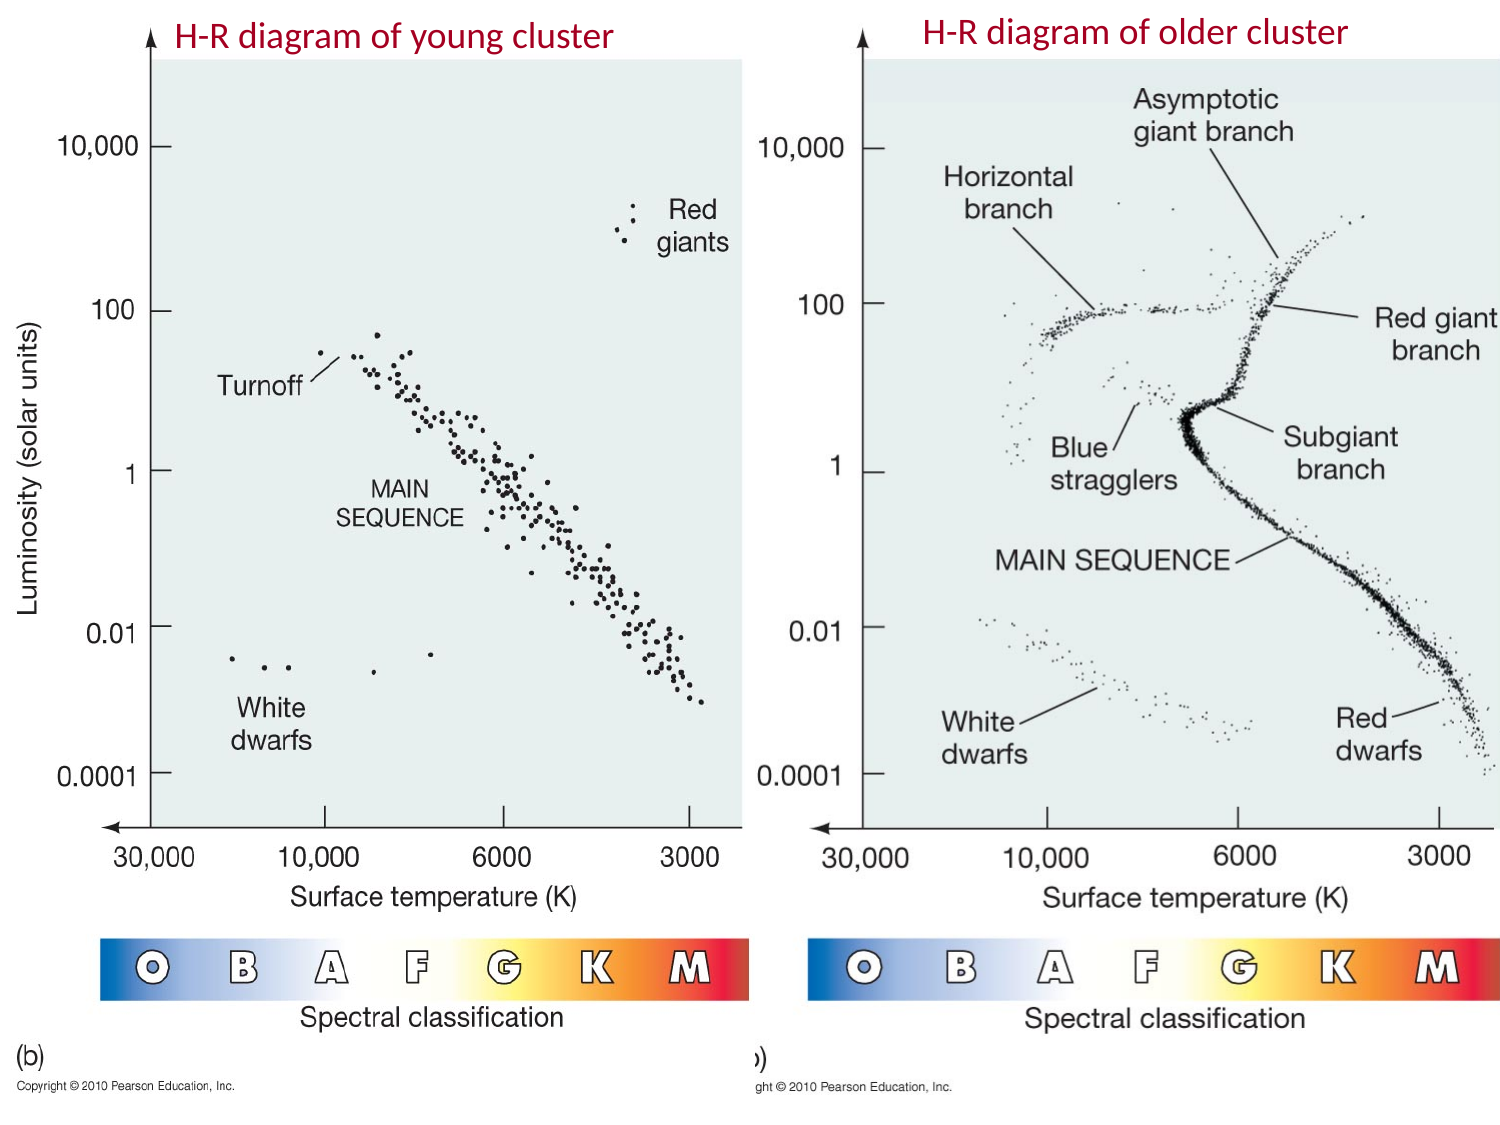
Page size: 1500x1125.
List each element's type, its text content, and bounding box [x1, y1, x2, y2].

text_box H-R diagram of young cluster [159, 3, 844, 64]
text_box H-R diagram of older cluster [907, 0, 1471, 60]
picture [10, 22, 1500, 1103]
